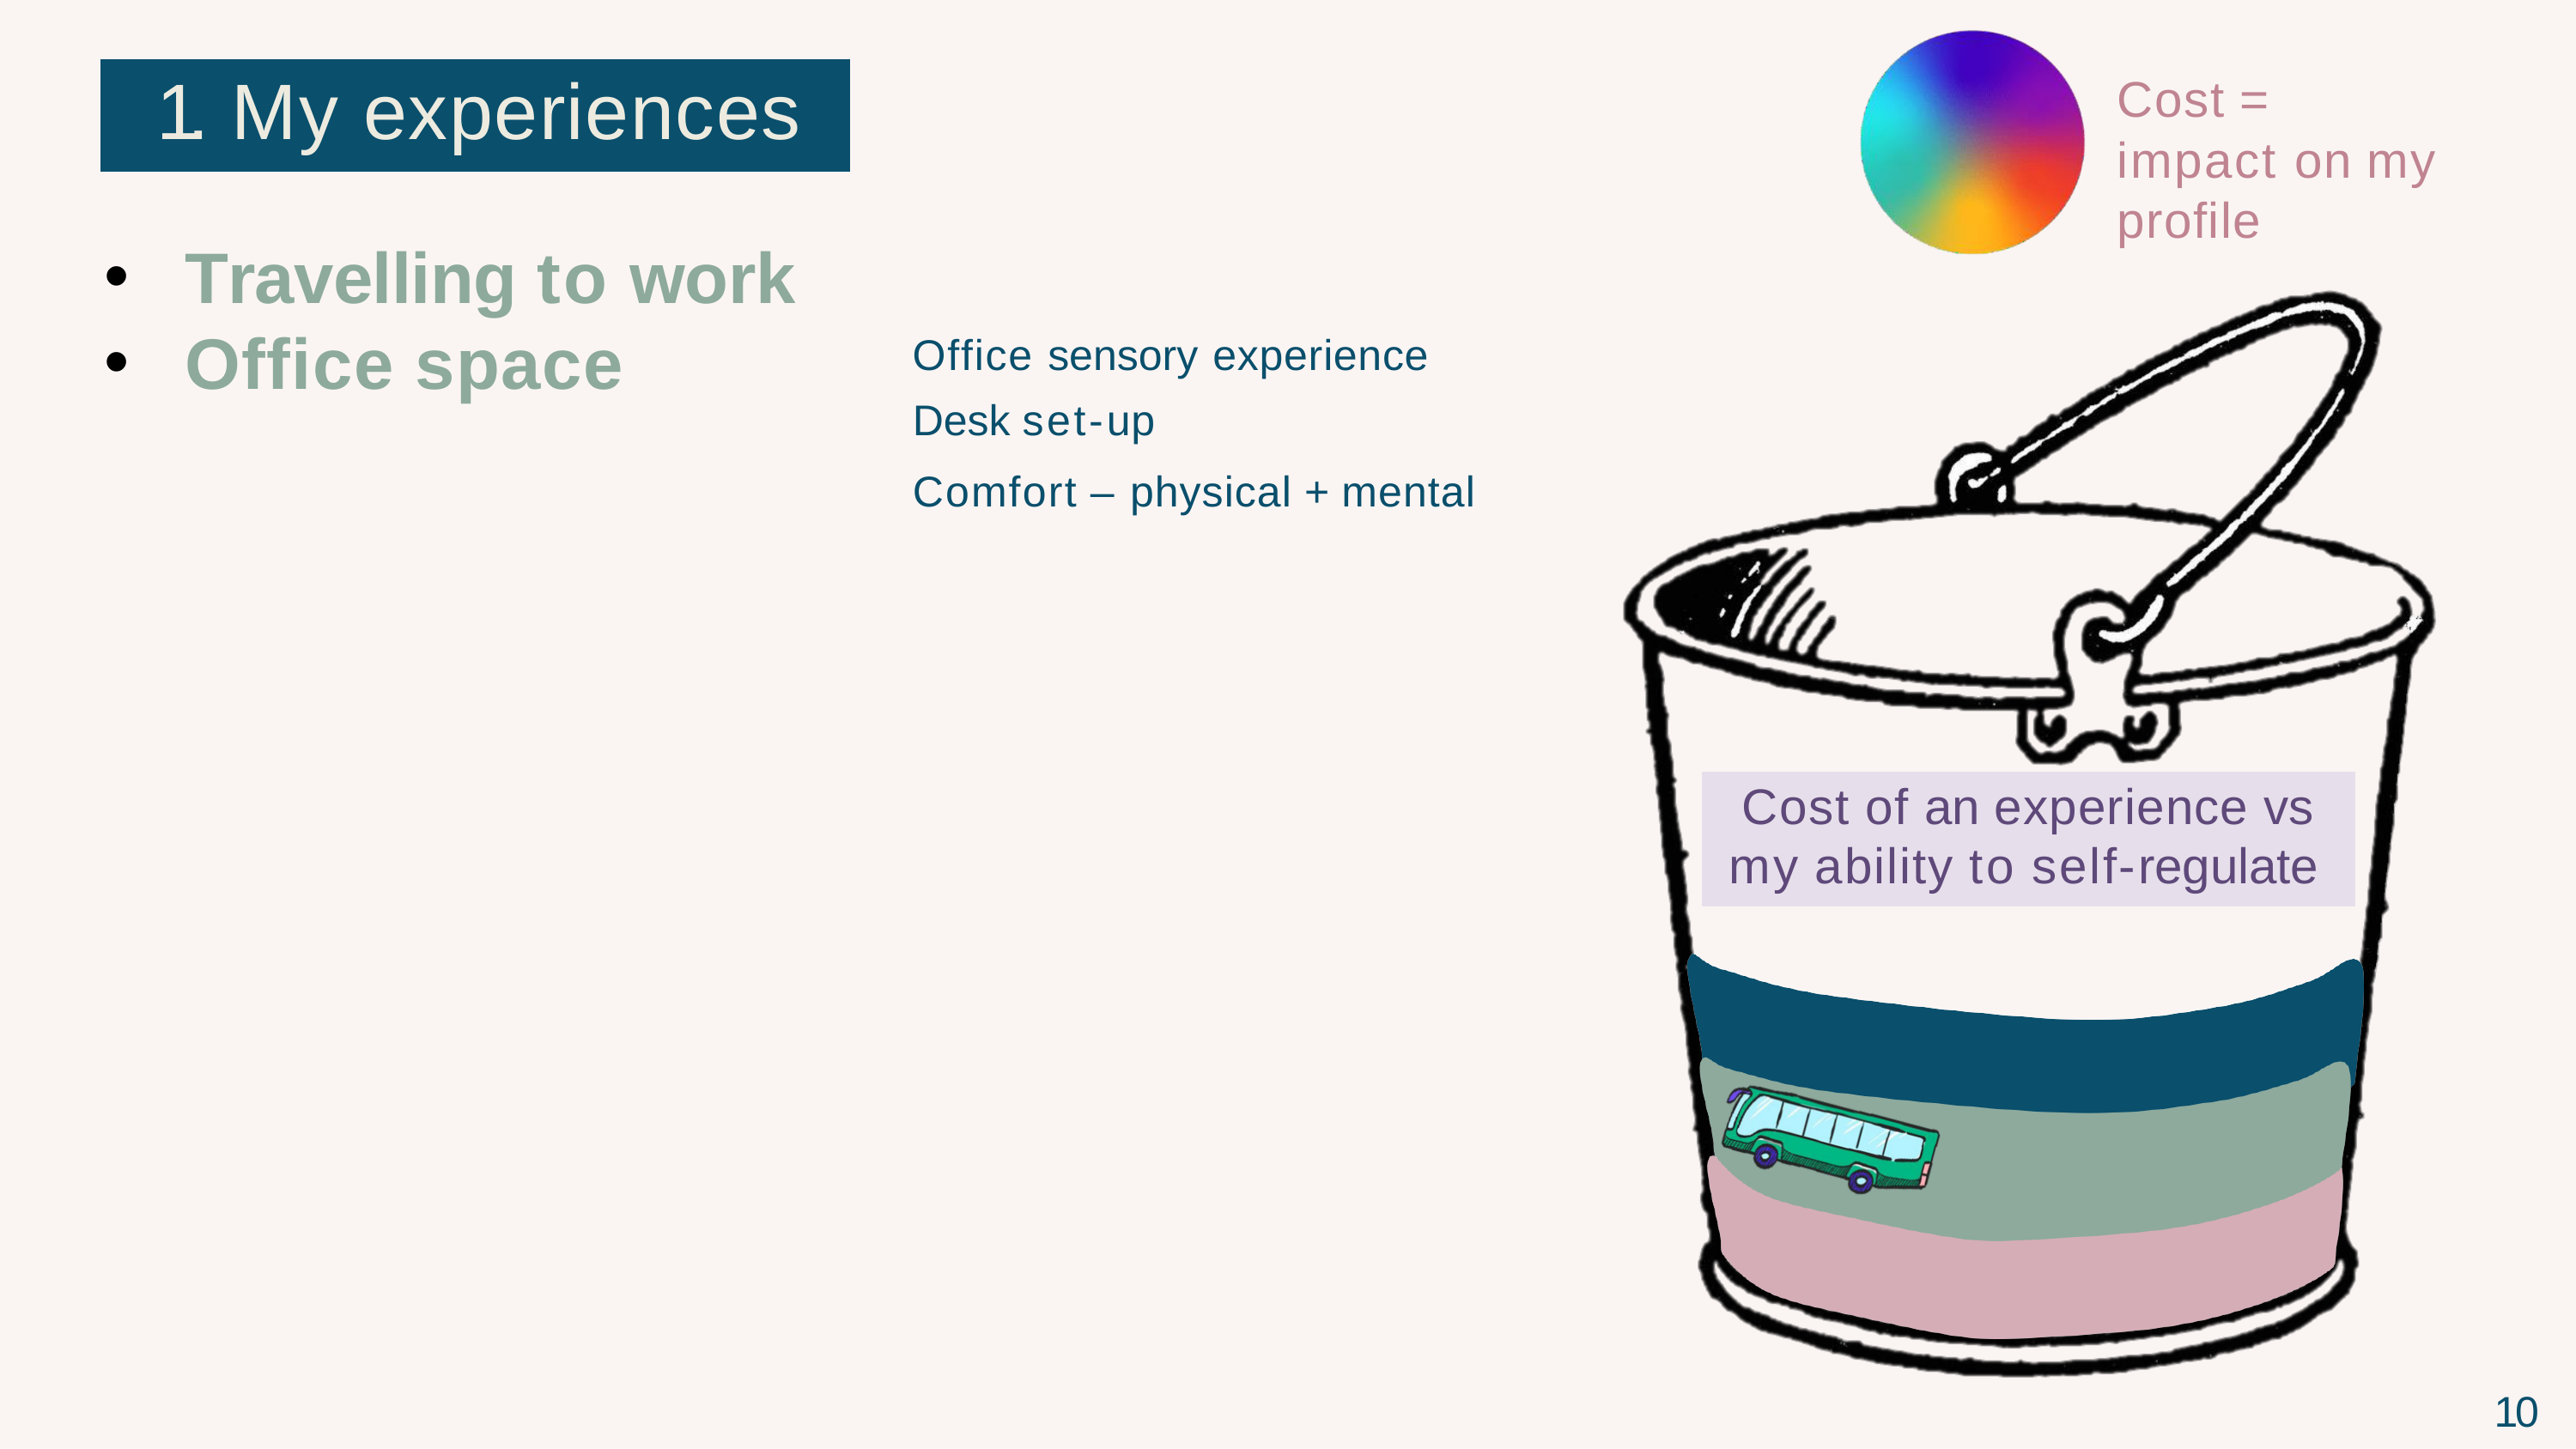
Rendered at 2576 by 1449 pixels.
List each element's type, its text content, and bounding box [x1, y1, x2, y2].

text_box Cost of an experience vs [1702, 772, 2355, 837]
picture [1619, 0, 2439, 1385]
text_box Office sensory experience Desk set-up Comfort – physical + mental [910, 312, 1481, 518]
picture [2124, 215, 2138, 235]
text_box Travelling to work Office space [100, 230, 797, 406]
text_box Cost = impact on my profile [2115, 65, 2445, 190]
text_box my ability to self-regulate [1702, 837, 2355, 906]
text_box 10. [2492, 1383, 2548, 1443]
title 1. My experiences [102, 61, 848, 170]
